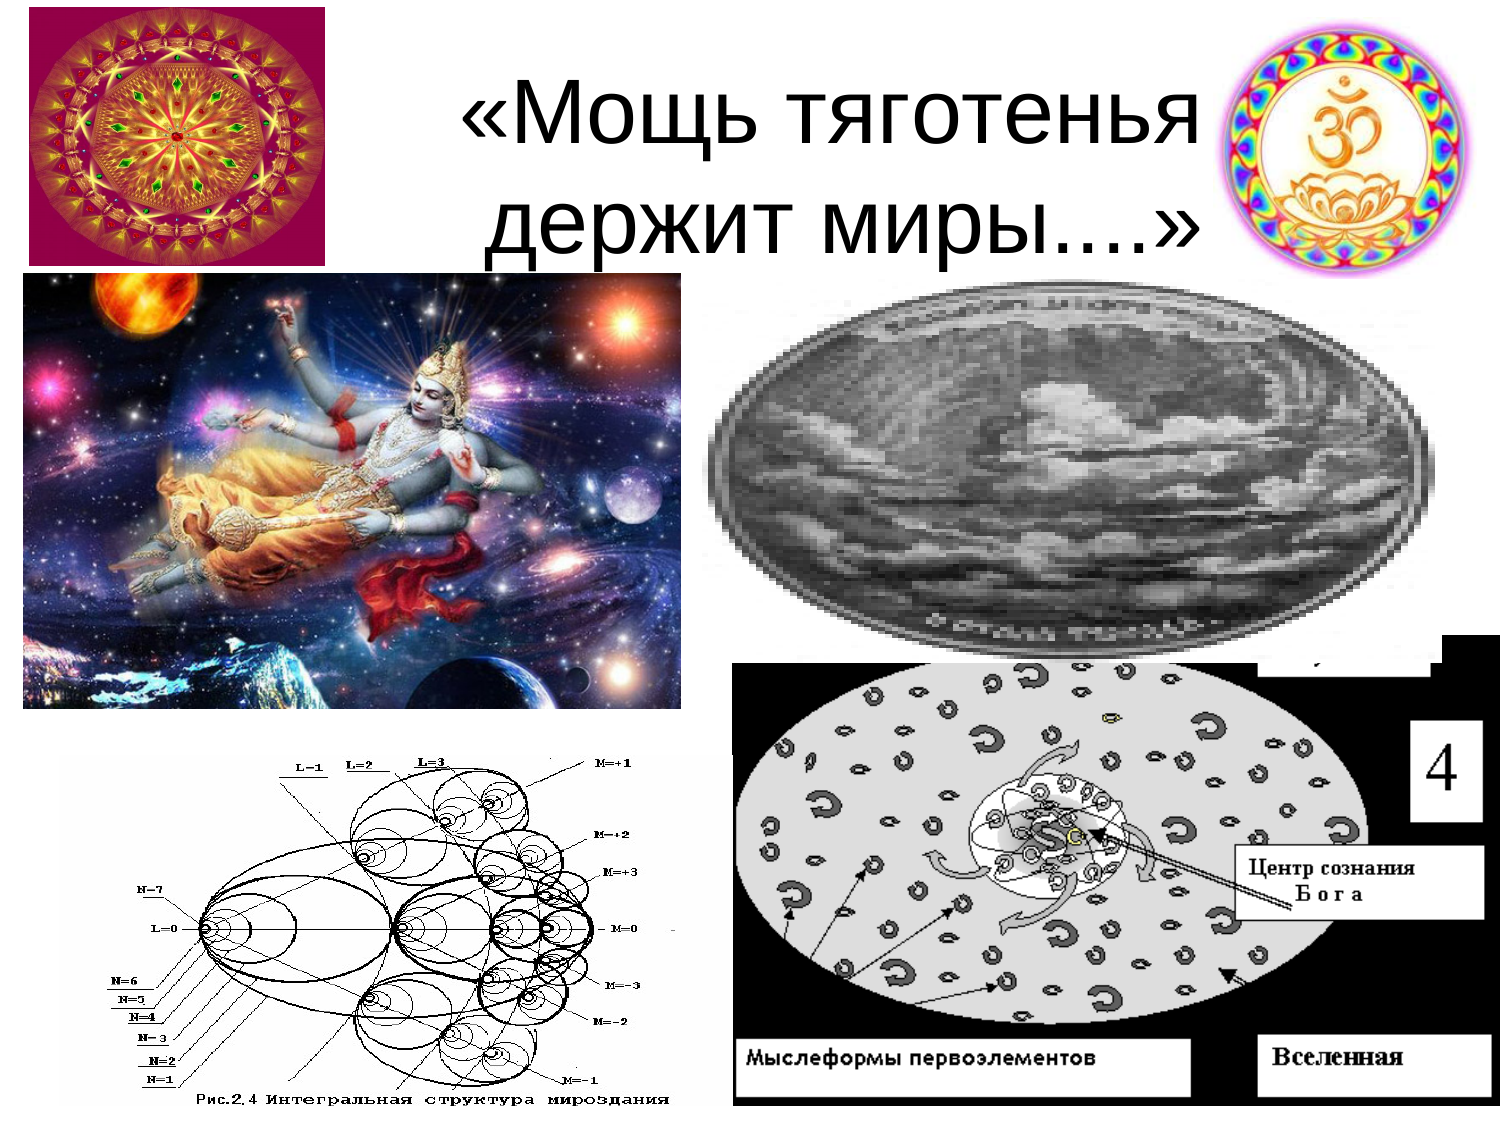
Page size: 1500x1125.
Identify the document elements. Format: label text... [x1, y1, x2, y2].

text_box «Мощь тяготенья держит миры....» [324, 43, 1213, 280]
picture [29, 7, 325, 266]
picture [23, 273, 681, 709]
picture [59, 17, 1500, 1106]
